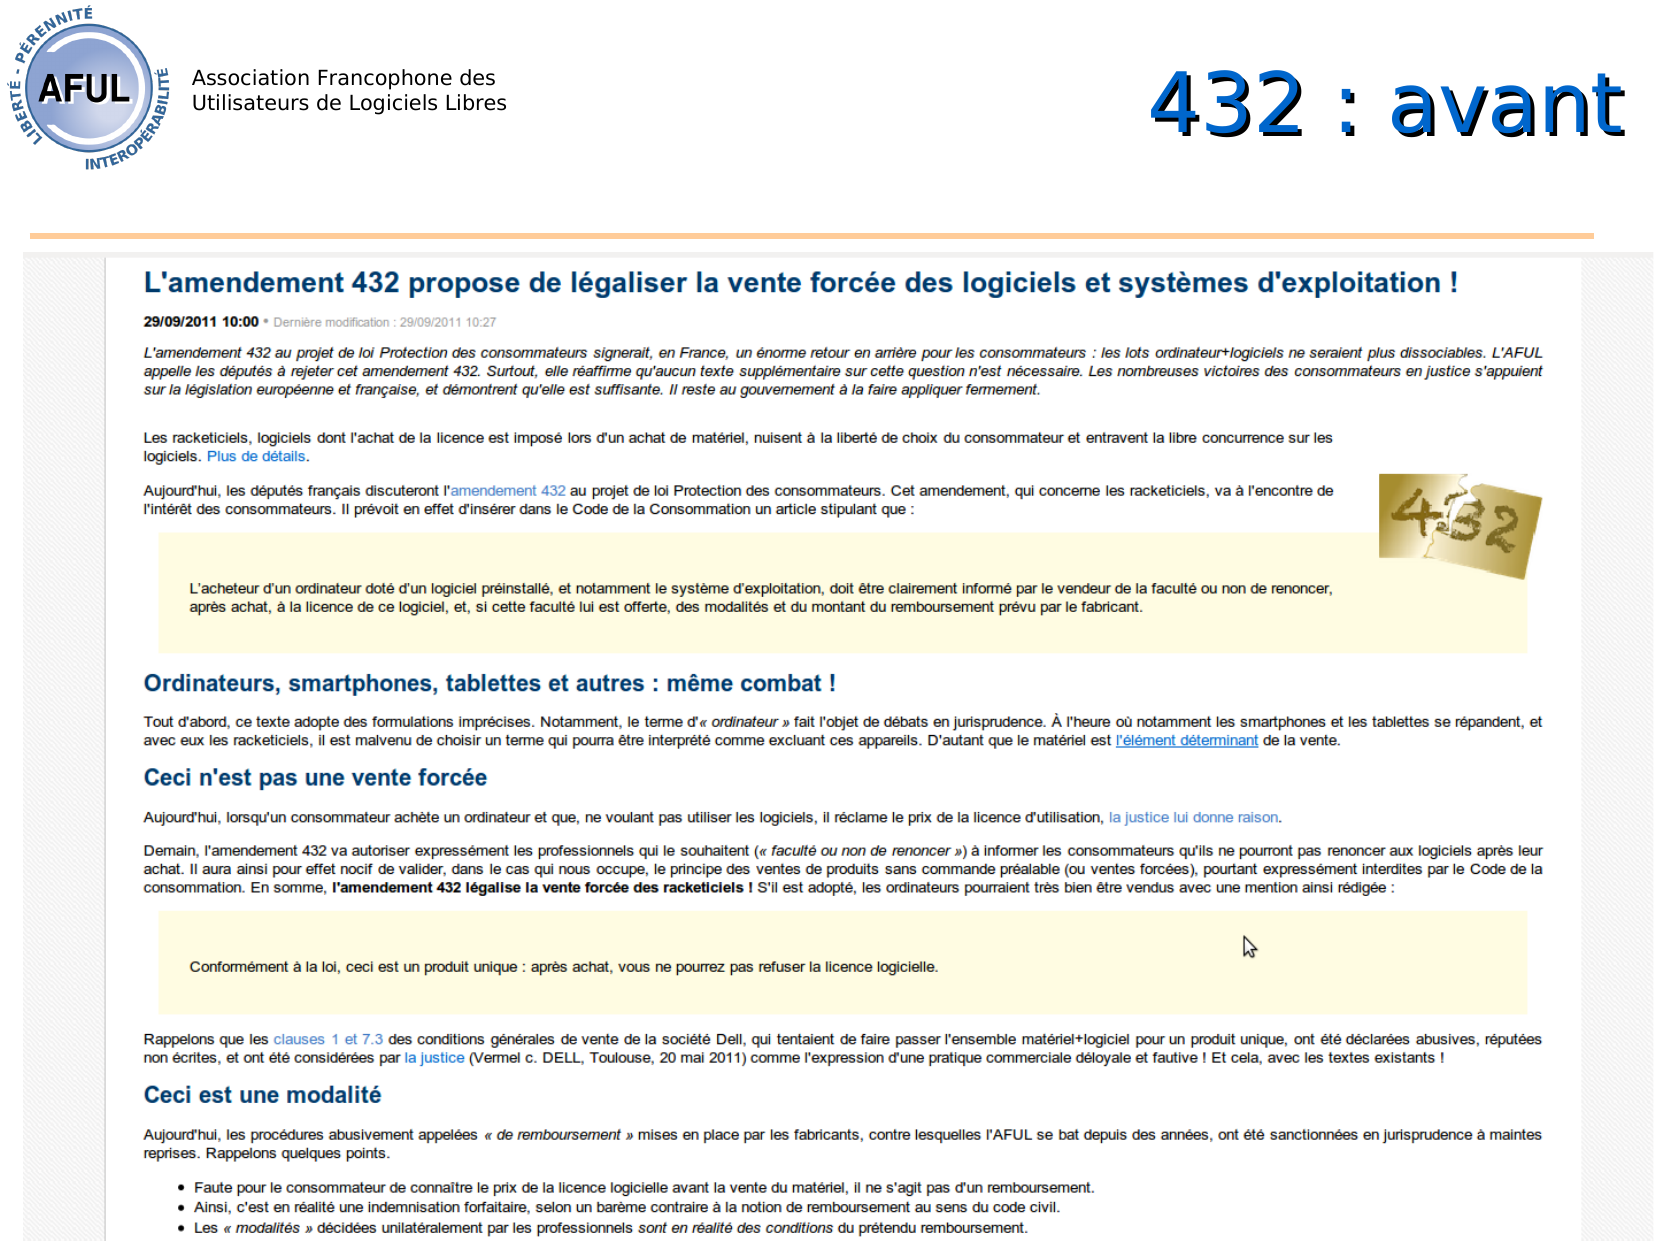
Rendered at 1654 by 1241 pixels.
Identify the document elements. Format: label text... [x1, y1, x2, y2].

picture [0, 0, 178, 178]
picture [23, 252, 1654, 1241]
title 432 : avant [501, 7, 1625, 200]
